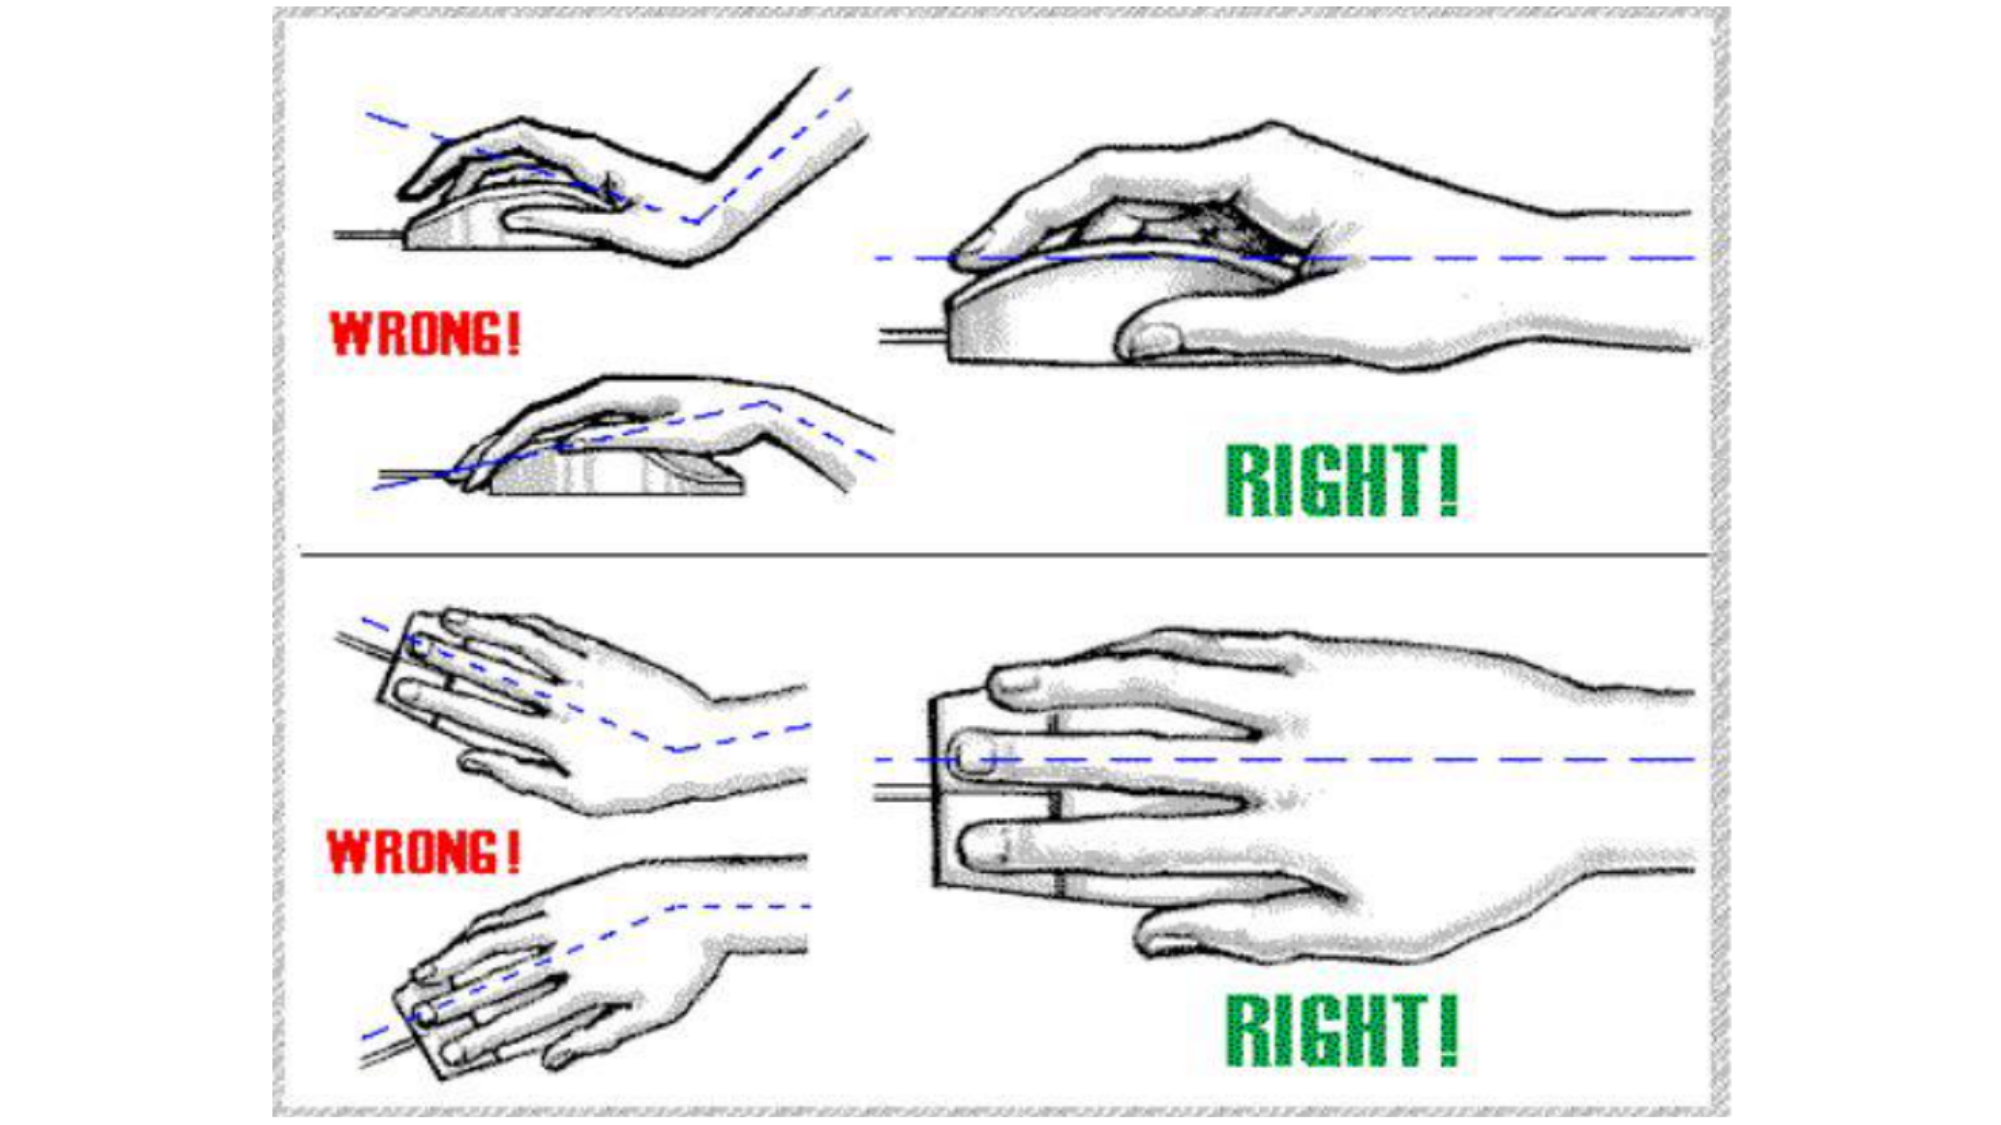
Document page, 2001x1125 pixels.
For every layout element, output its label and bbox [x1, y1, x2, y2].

picture [248, 0, 1752, 1125]
